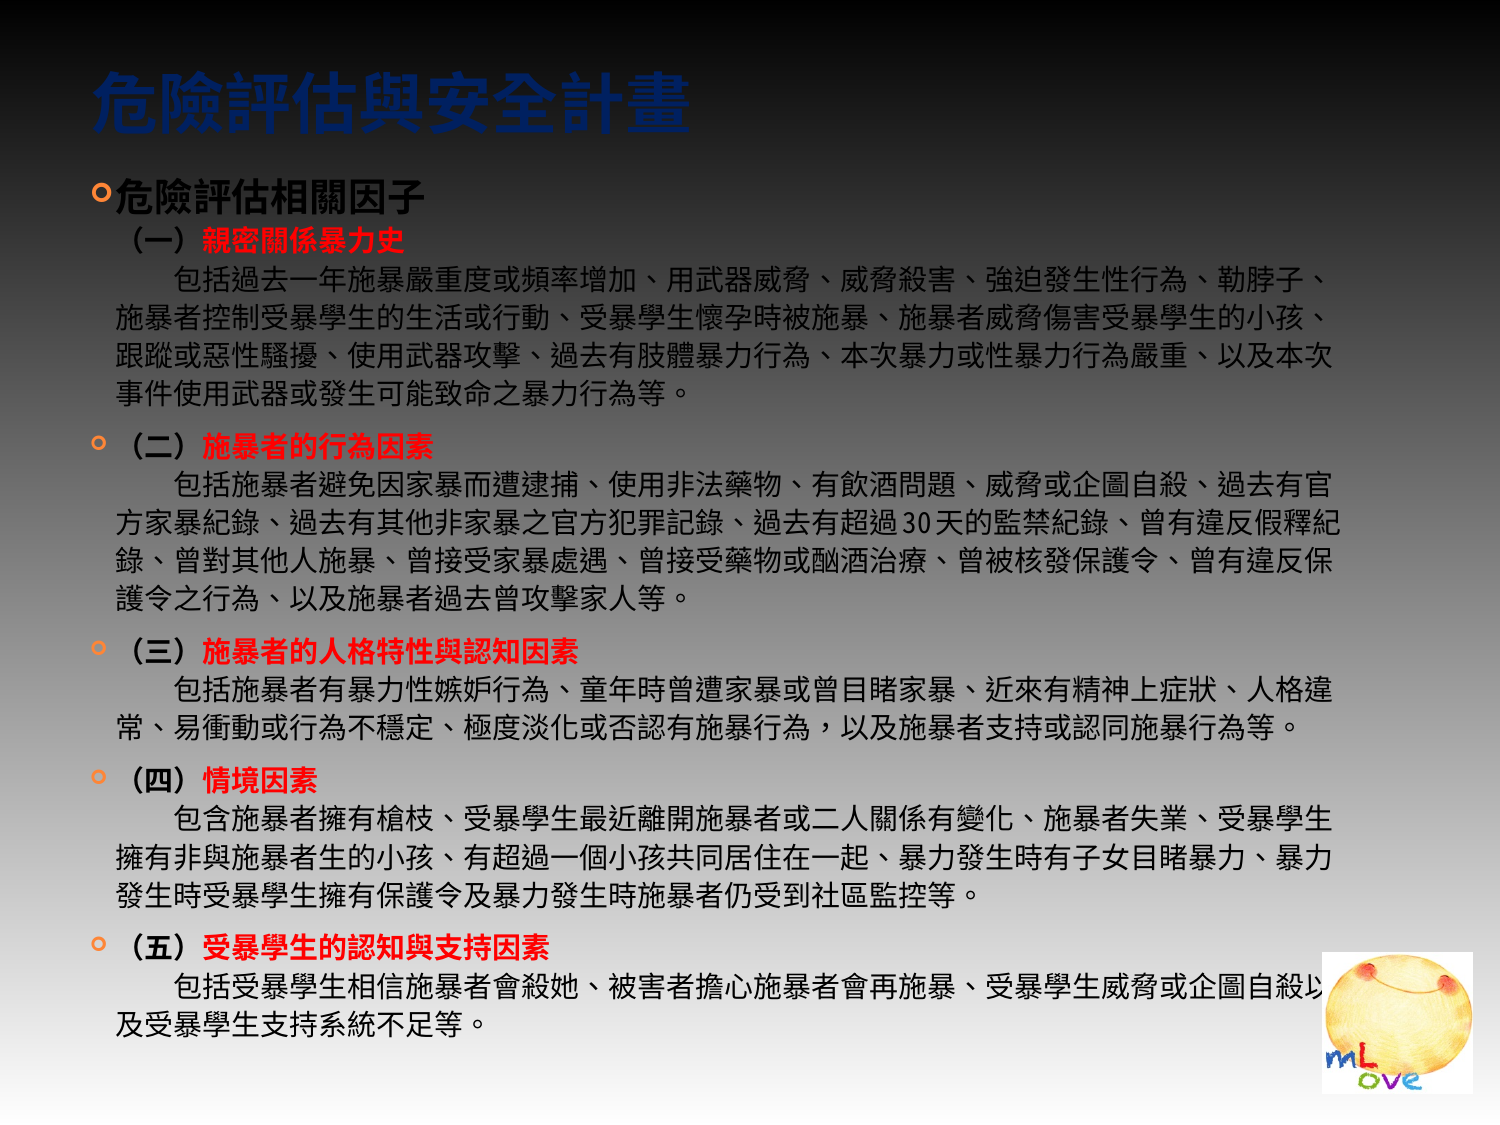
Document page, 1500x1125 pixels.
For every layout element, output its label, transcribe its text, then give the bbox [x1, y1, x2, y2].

list 危險評估相關因子 （一）親密關係暴力史 包括過去一年施暴嚴重度或頻率增加、用武器威脅、威脅殺害、強迫發生性行為、勒脖子、施暴者控制受暴學生的生活或行動、受暴學生懷孕時被施暴、施暴者威脅傷害受暴學生的小孩、跟蹤或惡性騷擾、使用武器攻擊、過去有肢體暴力行為、本次暴力或性暴力行為嚴重、以及本次事件使用武器或發生可能致命之暴力行為等。 （二）施暴者的行為因素 包括施暴者避免因家暴而遭逮捕、使用非法藥物、有飲酒問題、威脅或企圖自殺、過去有官方家暴紀錄、過去有其他非家暴之官方犯罪記錄、過去有超過30天的監禁紀錄、曾有違反假釋紀錄、曾對其他人施暴、曾接受家暴處遇、曾接受藥物或酗酒治療、曾被核發保護令、曾有違反保護令之行為、以及施暴者過去曾攻擊家人等。 （三）施暴者的人格特性與認知因素 包括施暴者有暴力性嫉妒行為、童年時曾遭家暴或曾目睹家暴、近來有精神上症狀、人格違常、易衝動或行為不穩定、極度淡化或否認有施暴行為，以及施暴者支持或認同施暴行為等。 （四）情境因素 包含施暴者擁有槍枝、受暴學生最近離開施暴者或二人關係有變化、施暴者失業、受暴學生擁有非與施暴者生的小孩、有超過一個小孩共同居住在一起、暴力發生時有子女目睹暴力、暴力發生時受暴學生擁有保護令及暴力發生時施暴者仍受到社區監控等。 （五）受暴學生的認知與支持因素 包括受暴學生相信施暴者會殺她、被害者擔心施暴者會再施暴、受暴學生威脅或企圖自殺以及受暴學生支持系統不足等。 [75, 160, 1365, 1062]
title 危險評估與安全計畫 [76, 42, 1302, 149]
picture [1322, 952, 1473, 1094]
